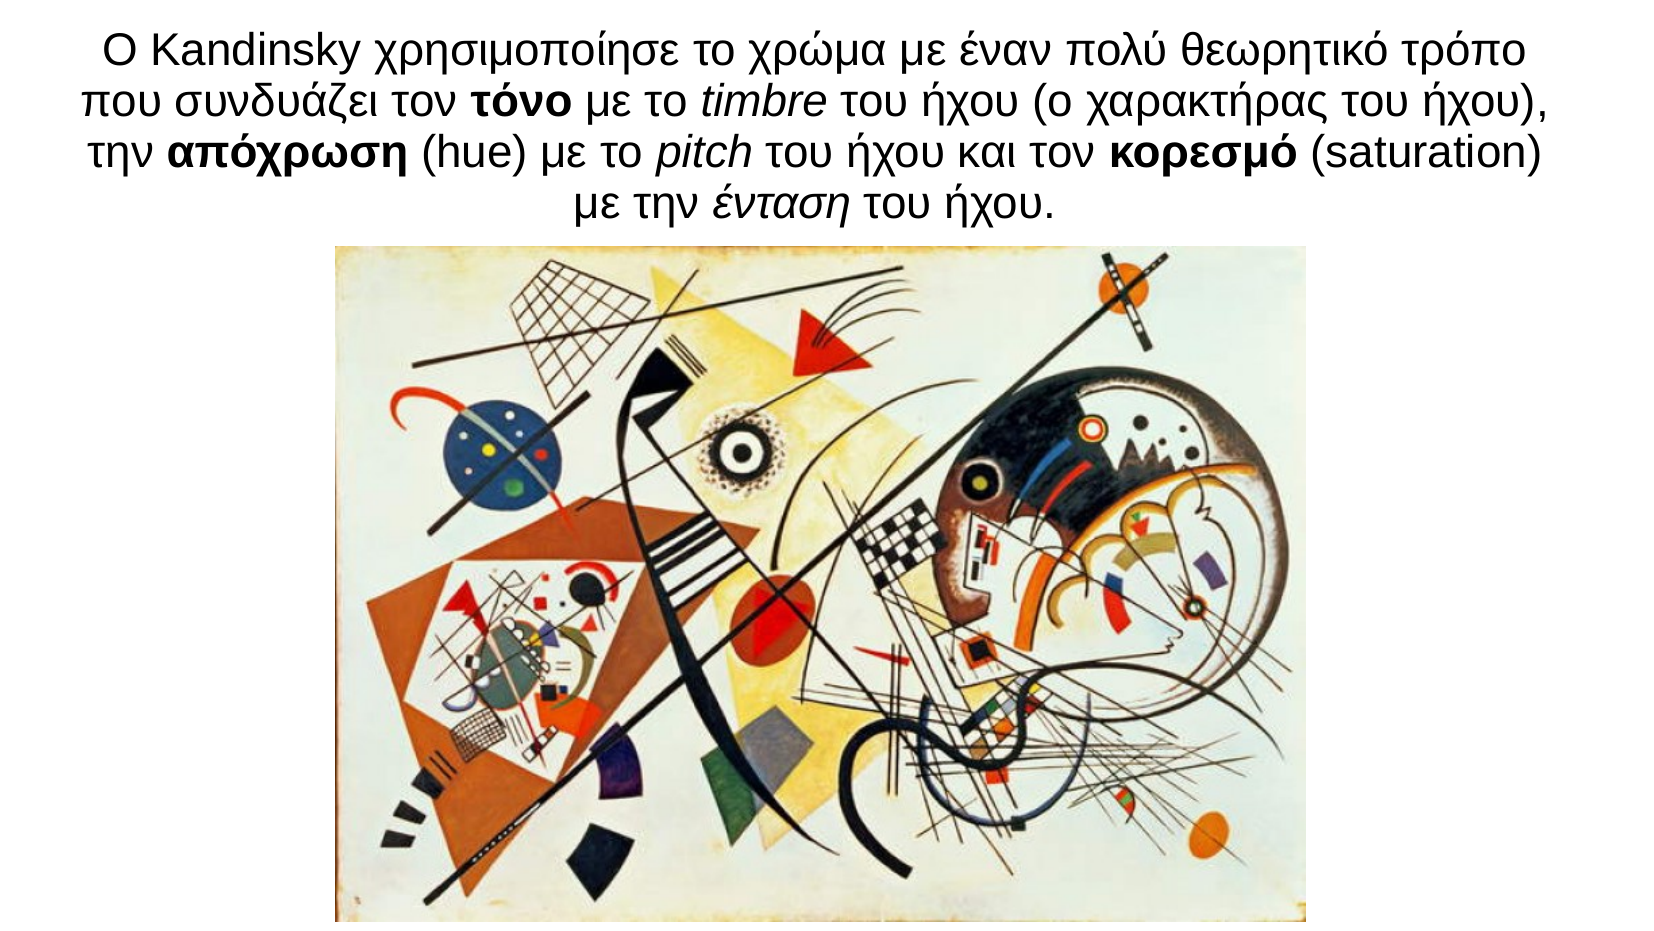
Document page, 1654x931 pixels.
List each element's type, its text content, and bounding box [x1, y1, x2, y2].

picture [335, 246, 1306, 922]
title Ο Kandinsky χρησιμοποίησε το χρώμα με έναν πολύ θεωρητικό τρόπο που συνδυάζει τον τόνο με το timbre του ήχου (ο χαρακτήρας του ήχου), την απόχρωση (hue) με το pitch του ήχου και τον κορεσμό (saturation) με την ένταση του ήχου. [70, 23, 1560, 229]
